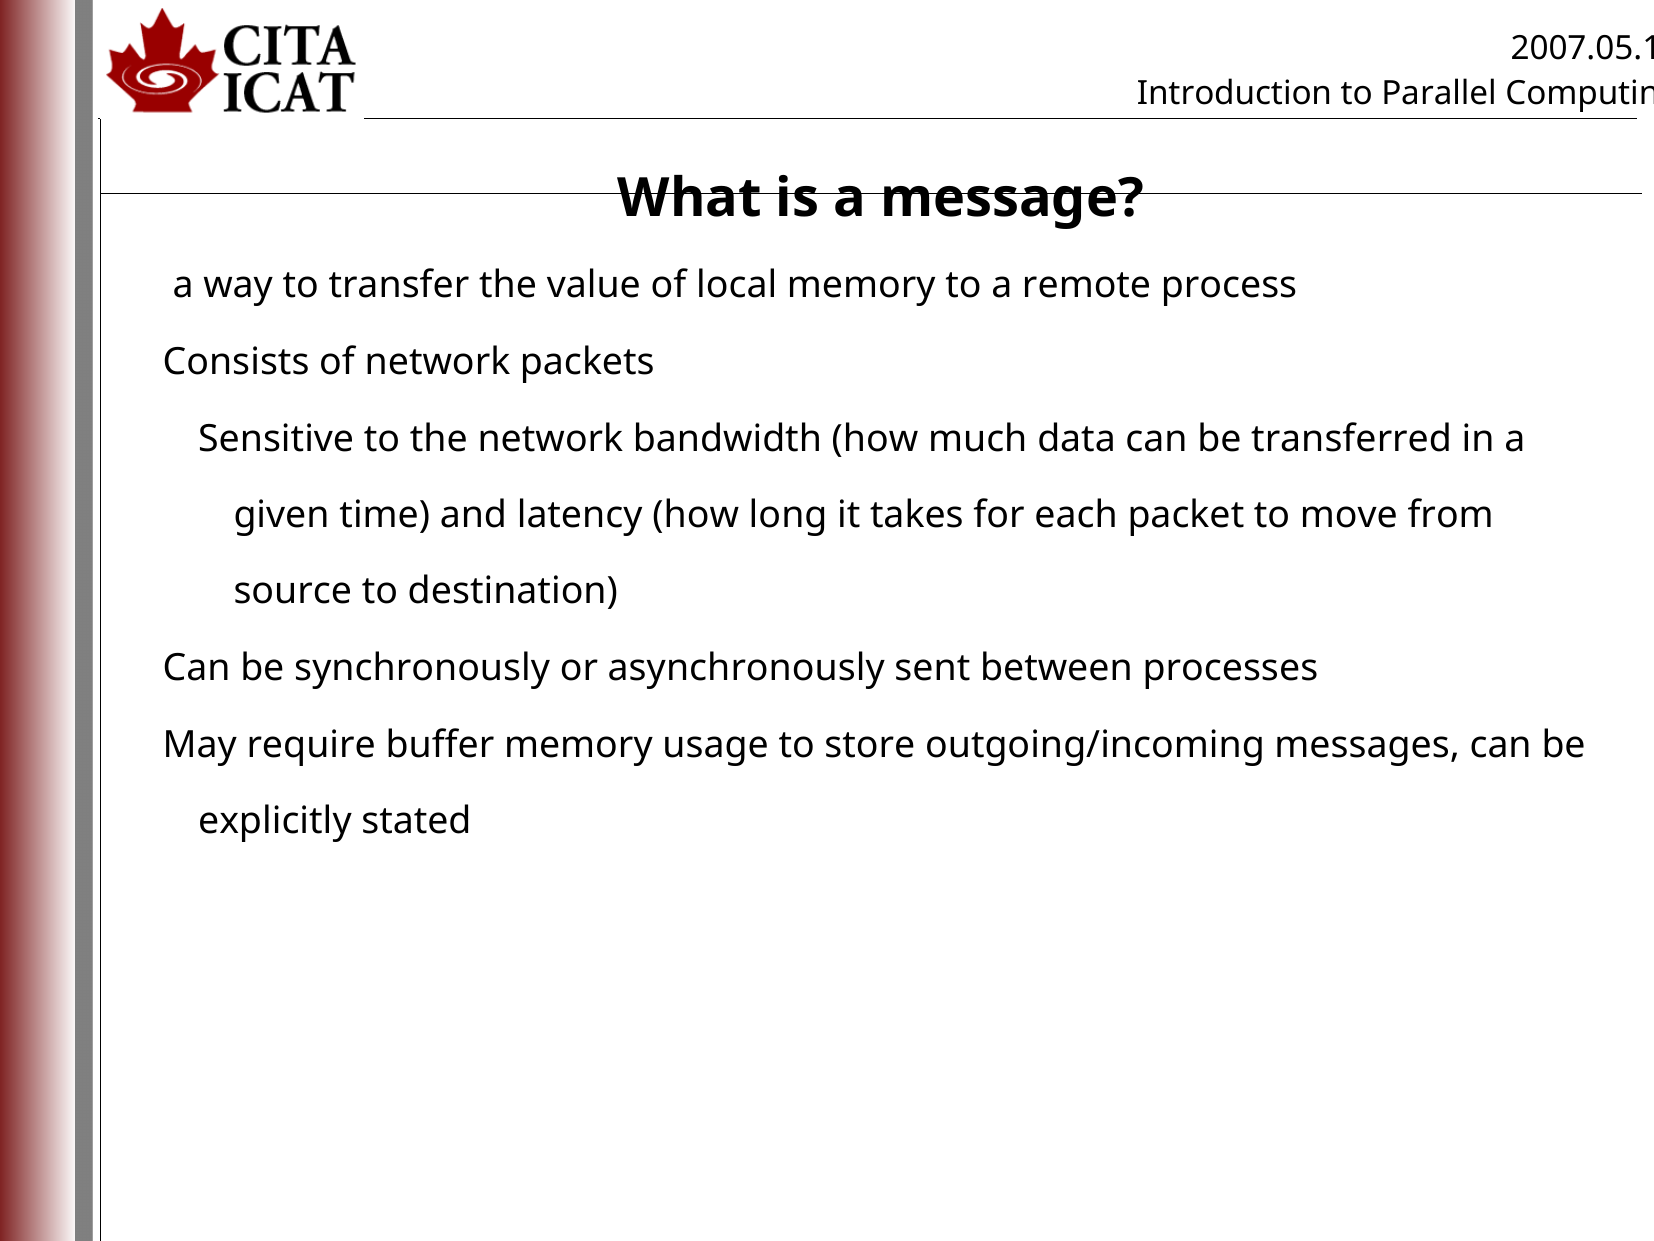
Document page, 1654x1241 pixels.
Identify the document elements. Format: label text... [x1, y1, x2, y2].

text_box a way to transfer the value of local memory to a remote process Consists of network packets Sensitive to the network bandwidth (how much data can be transferred in a given time) and latency (how long it takes for each packet to move from source to destination) Can be synchronously or asynchronously sent between processes May require buffer memory usage to store outgoing/incoming messages, can be explicitly stated [112, 225, 1613, 896]
text_box [0, 0, 76, 1241]
text_box What is a message? [112, 114, 1651, 196]
text_box 2007.05.18 Introduction to Parallel Computing [1122, 16, 1654, 113]
picture [100, 5, 364, 119]
